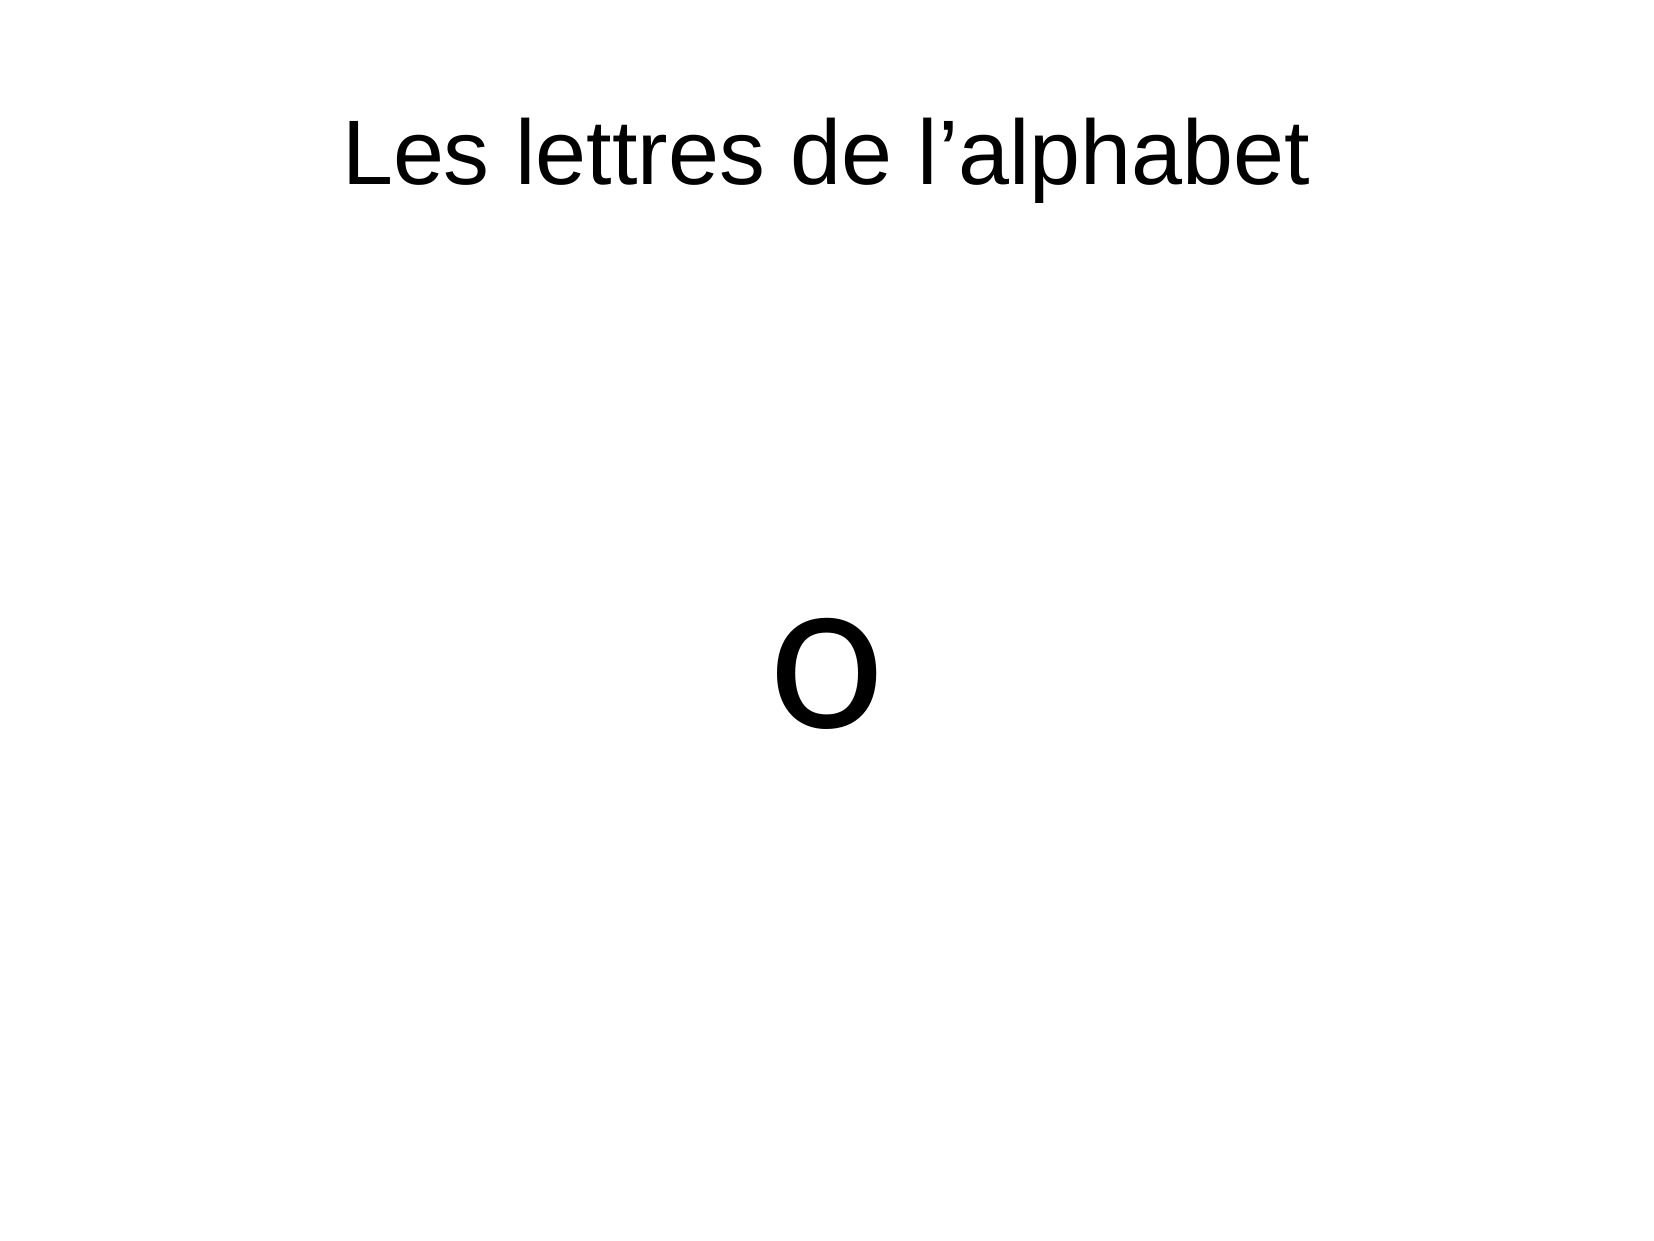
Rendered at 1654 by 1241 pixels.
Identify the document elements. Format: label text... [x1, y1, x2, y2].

title Les lettres de l’alphabet [82, 49, 1571, 257]
subtitle o [82, 290, 1571, 1010]
